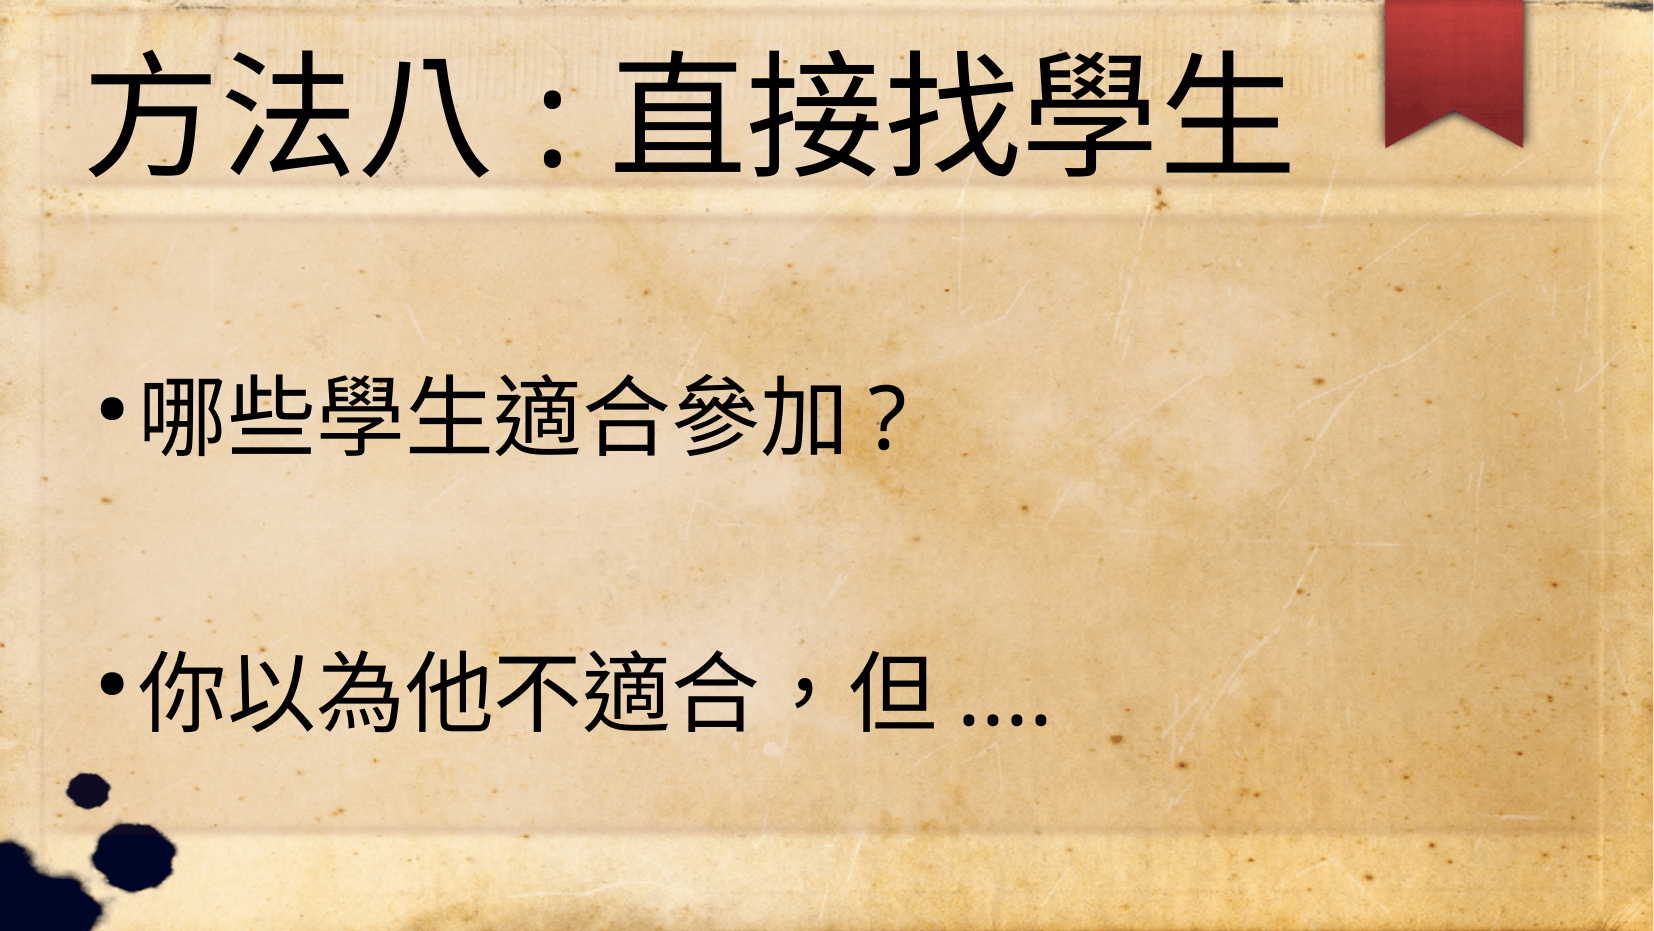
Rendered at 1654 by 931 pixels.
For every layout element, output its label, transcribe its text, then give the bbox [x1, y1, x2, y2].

title 方法八:直接找學生 [82, 37, 1347, 178]
list 哪些學生適合參加? 你以為他不適合，但.... [82, 217, 1538, 758]
picture [0, 0, 1654, 931]
